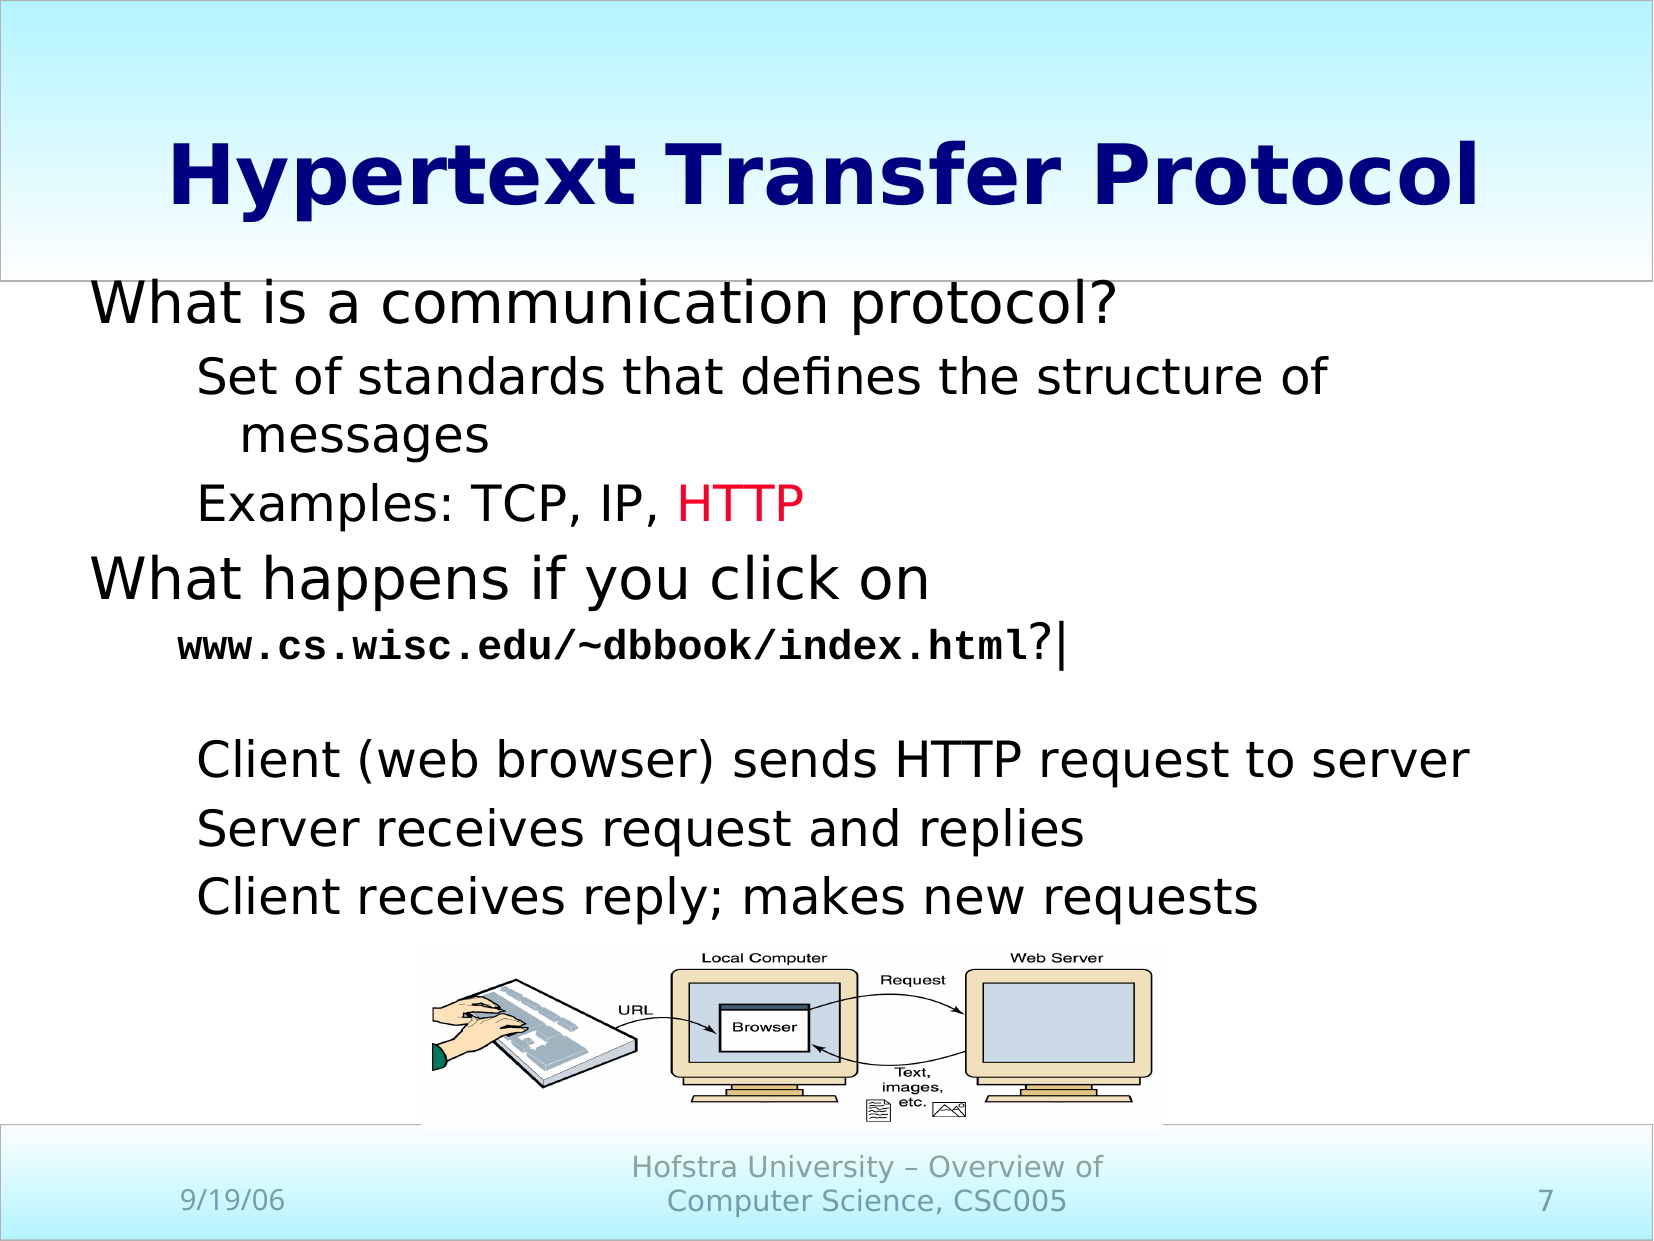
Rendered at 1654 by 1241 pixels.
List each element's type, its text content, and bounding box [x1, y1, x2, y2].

title Hypertext Transfer Protocol [151, 57, 1557, 262]
picture [421, 943, 1163, 1129]
list What is a communication protocol? Set of standards that defines the structure of messages Examples: TCP, IP, HTTP What happens if you click on www.cs.wisc.edu/~dbbook/index.html?| Client (web browser) sends HTTP request to server Server receives request and replies Client receives reply; makes new requests [75, 262, 1576, 1039]
